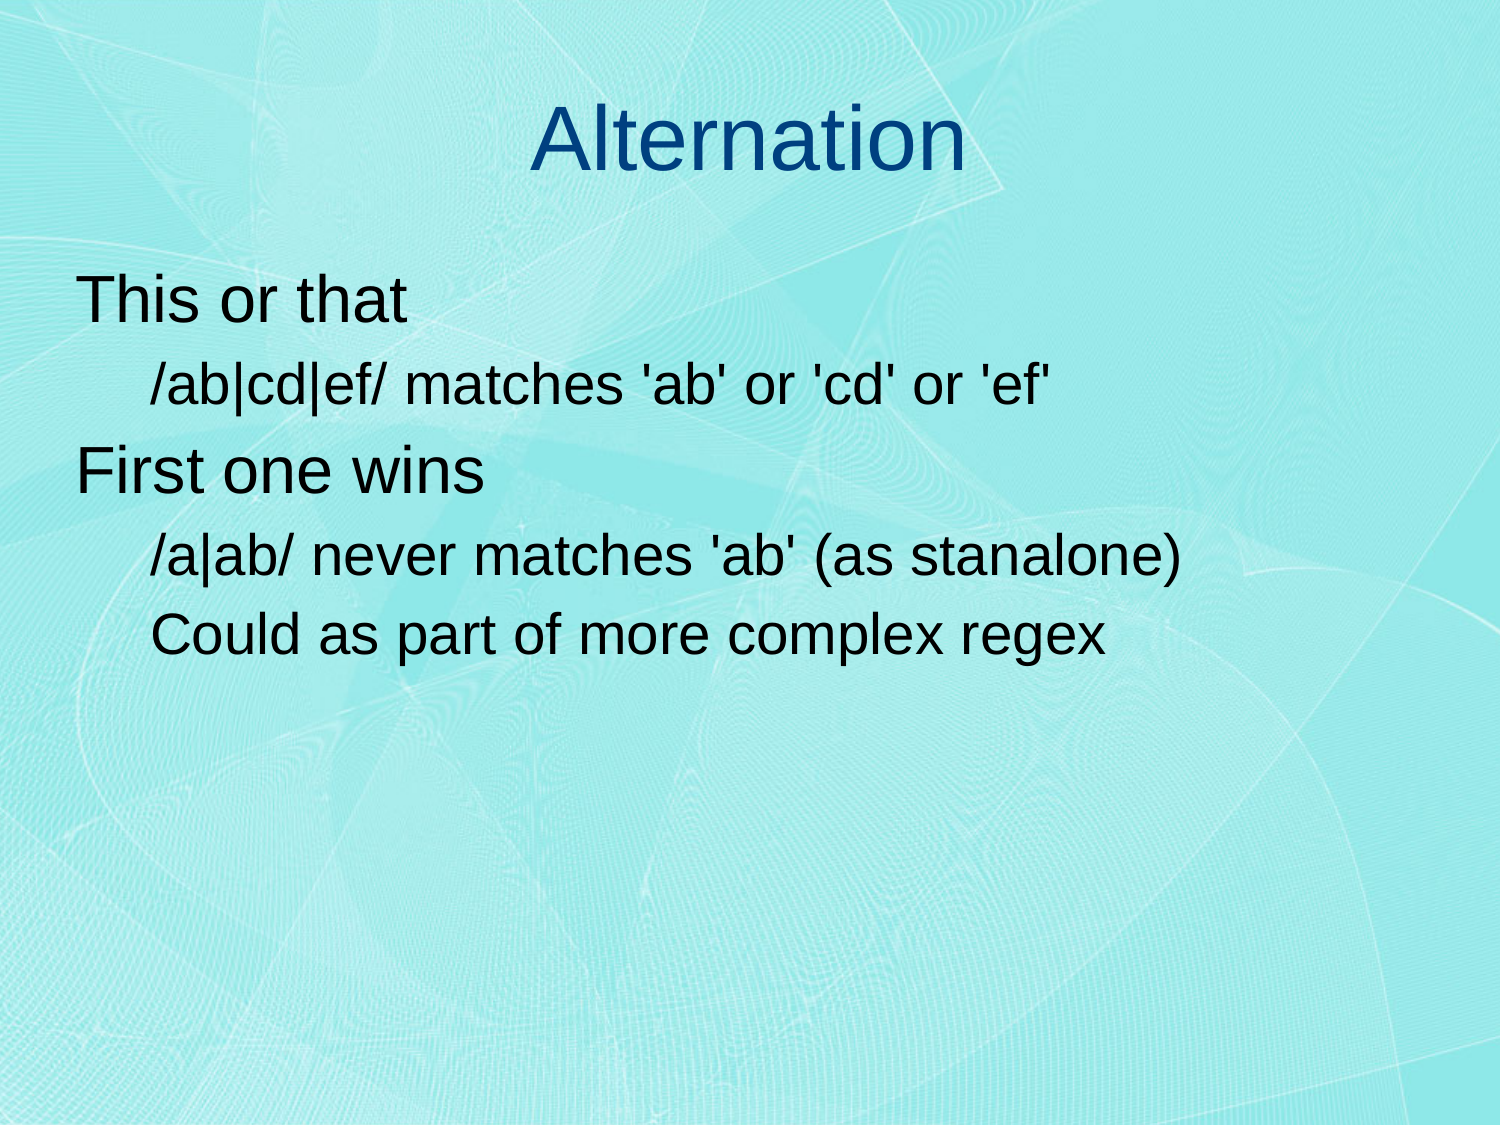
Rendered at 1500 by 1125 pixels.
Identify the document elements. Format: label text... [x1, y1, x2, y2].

title Alternation [75, 52, 1426, 226]
picture [0, 0, 1500, 1125]
list This or that /ab|cd|ef/ matches 'ab' or 'cd' or 'ef' First one wins /a|ab/ never matches 'ab' (as stanalone) Could as part of more complex regex [75, 262, 1426, 863]
